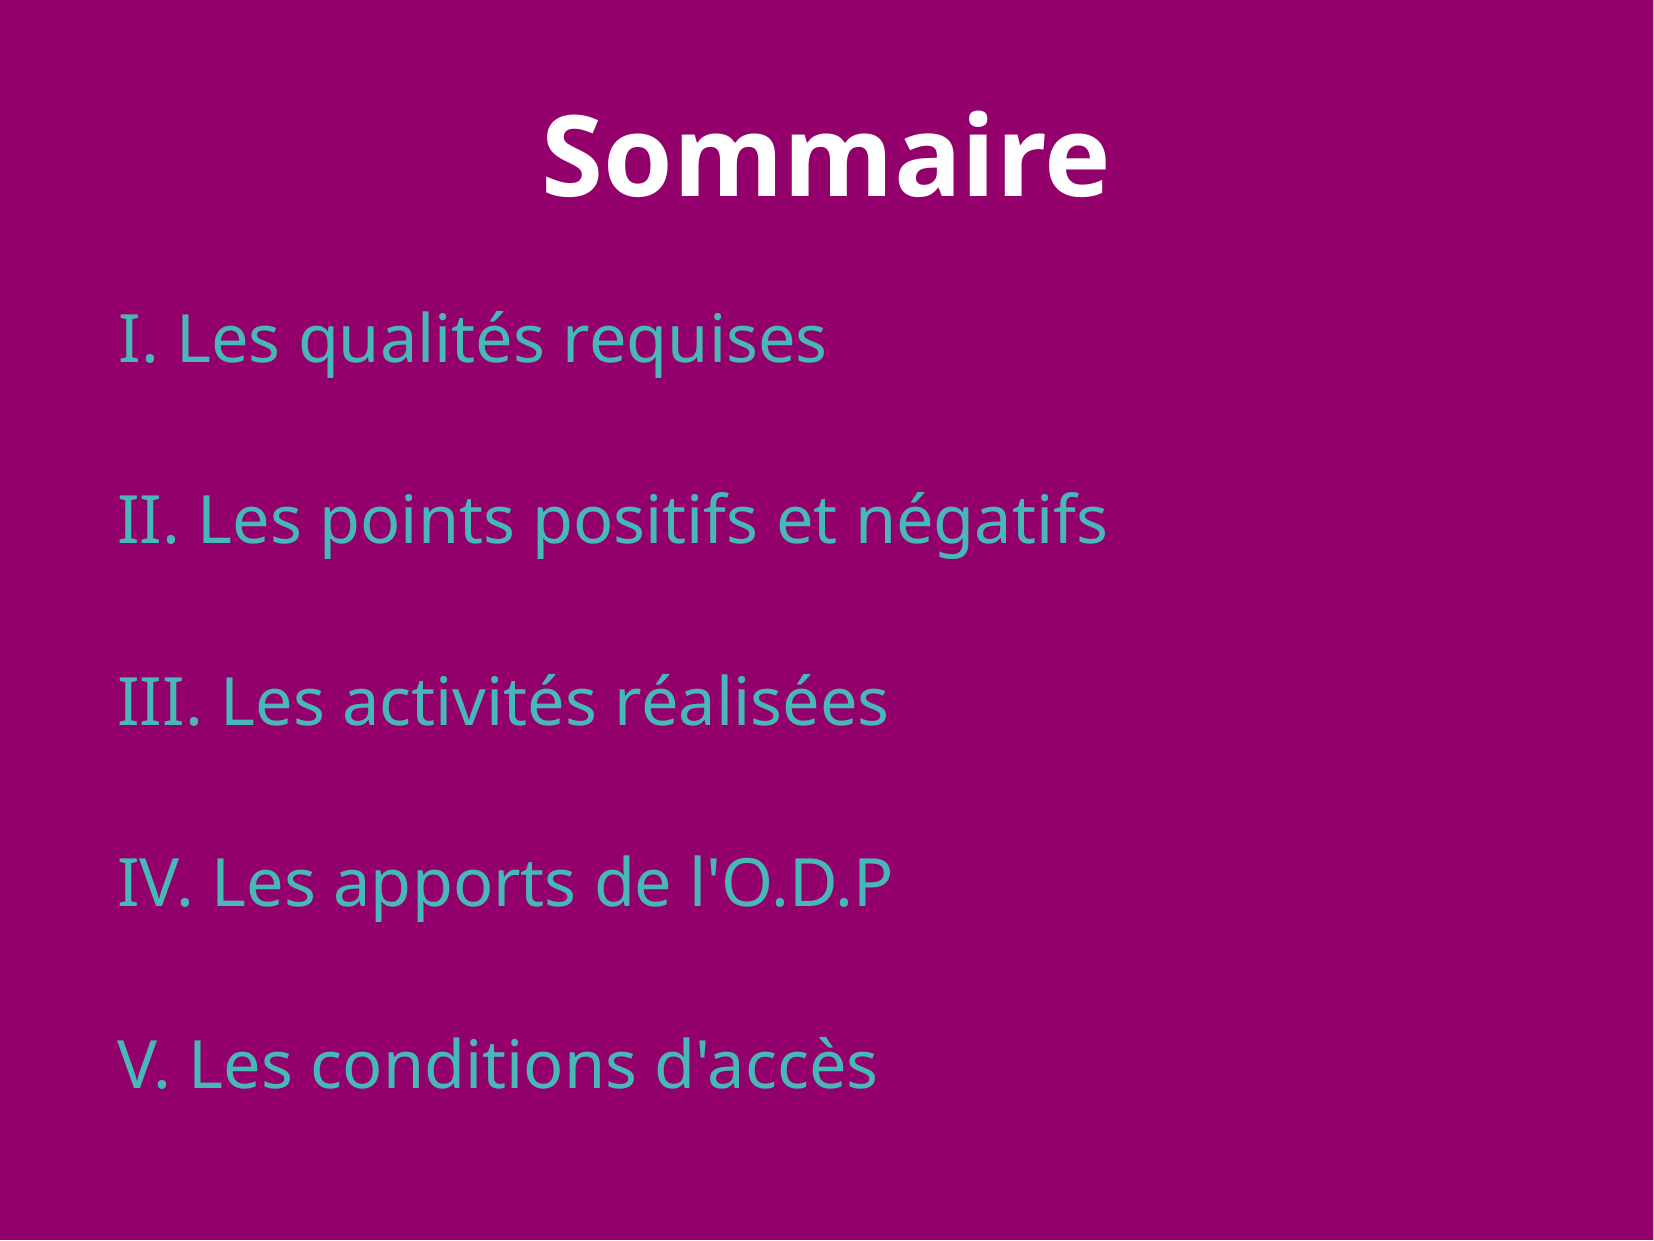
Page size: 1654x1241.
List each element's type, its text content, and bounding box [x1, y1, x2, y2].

subtitle I. Les qualités requises II. Les points positifs et négatifs III. Les activités réalisées IV. Les apports de l'O.D.P V. Les conditions d'accès [82, 280, 1571, 1119]
title Sommaire [82, 56, 1571, 250]
